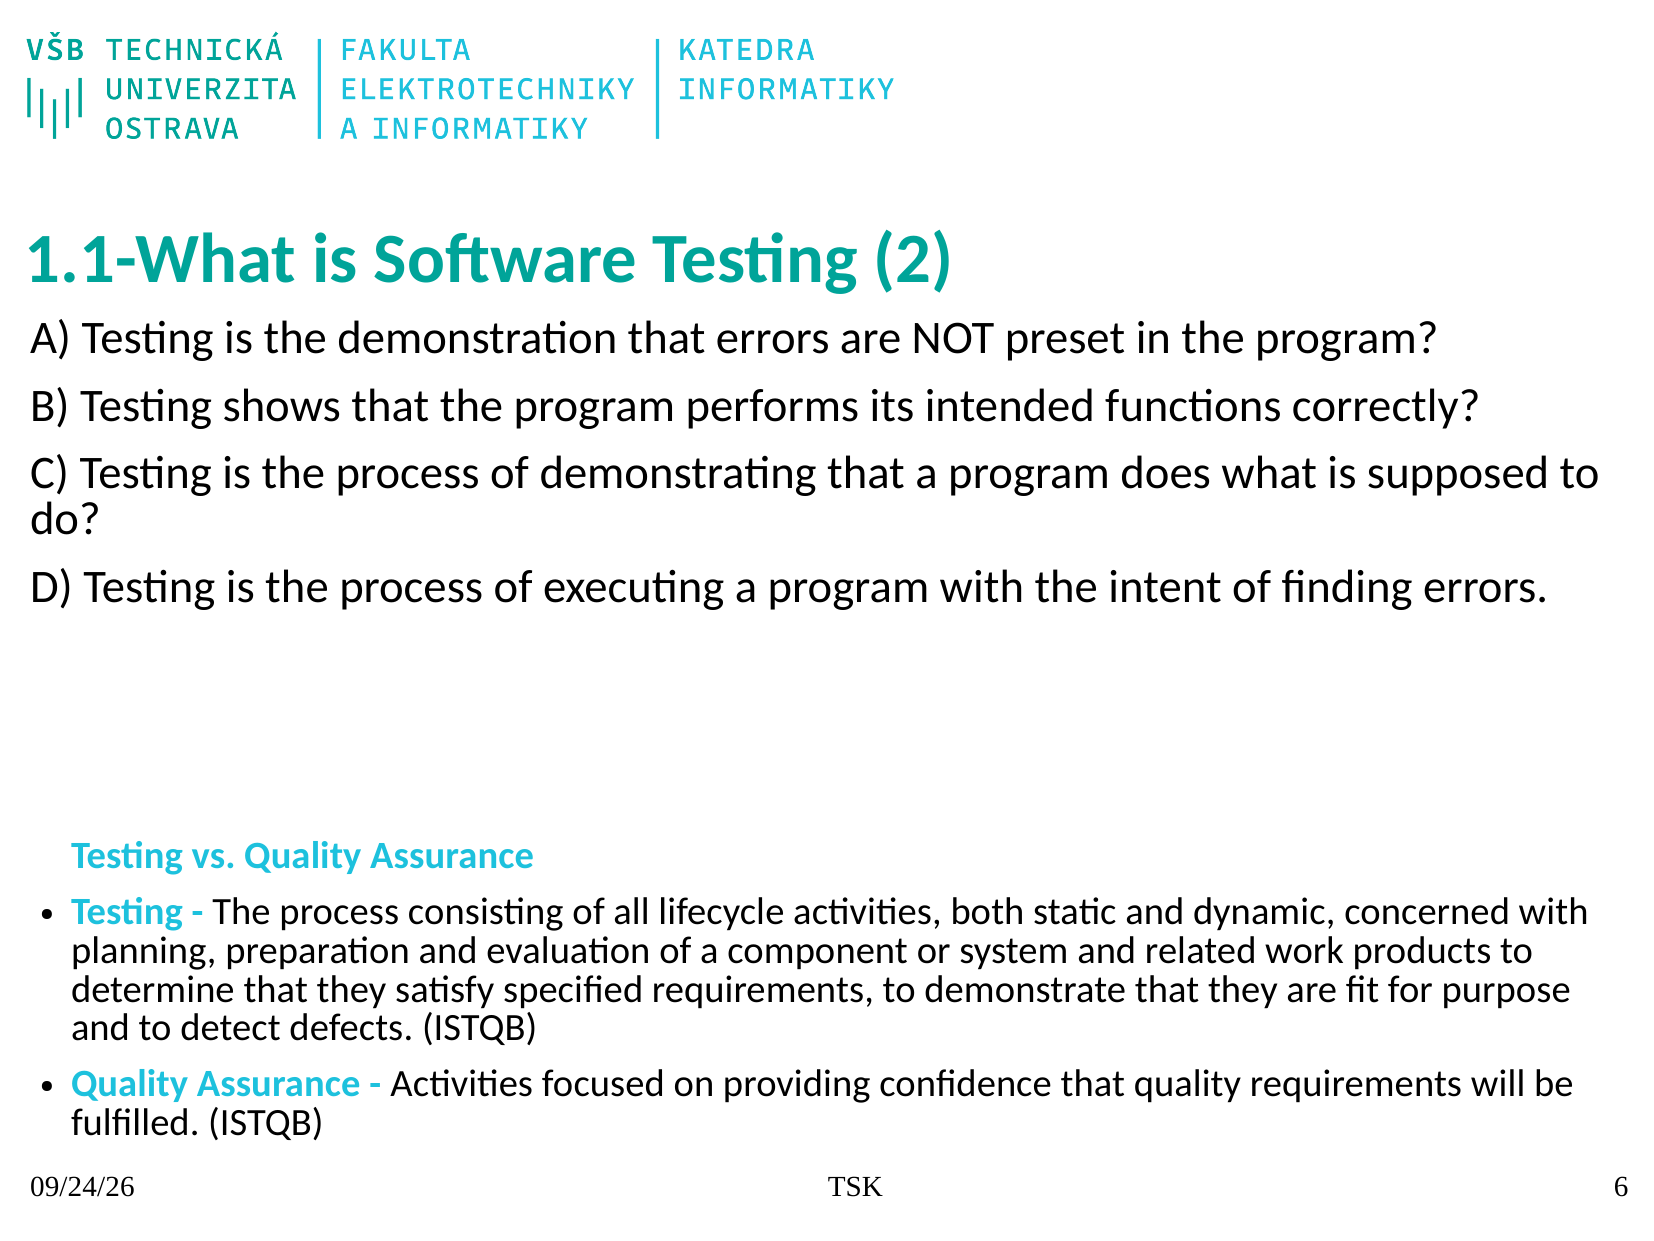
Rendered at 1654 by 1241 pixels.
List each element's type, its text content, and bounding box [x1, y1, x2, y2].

picture [26, 31, 894, 139]
list Testing vs. Quality Assurance Testing - The process consisting of all lifecycle activities, both static and dynamic, concerned with planning, preparation and evaluation of a component or system and related work products to determine that they satisfy specified requirements, to demonstrate that they are fit for purpose and to detect defects. (ISTQB) Quality Assurance - Activities focused on providing confidence that quality requirements will be fulfilled. (ISTQB) [30, 840, 1629, 1145]
title 1.1-What is Software Testing (2) [24, 169, 1629, 300]
list A) Testing is the demonstration that errors are NOT preset in the program? B) Testing shows that the program performs its intended functions correctly? C) Testing is the process of demonstrating that a program does what is supposed to do? D) Testing is the process of executing a program with the intent of finding errors. [30, 318, 1629, 621]
